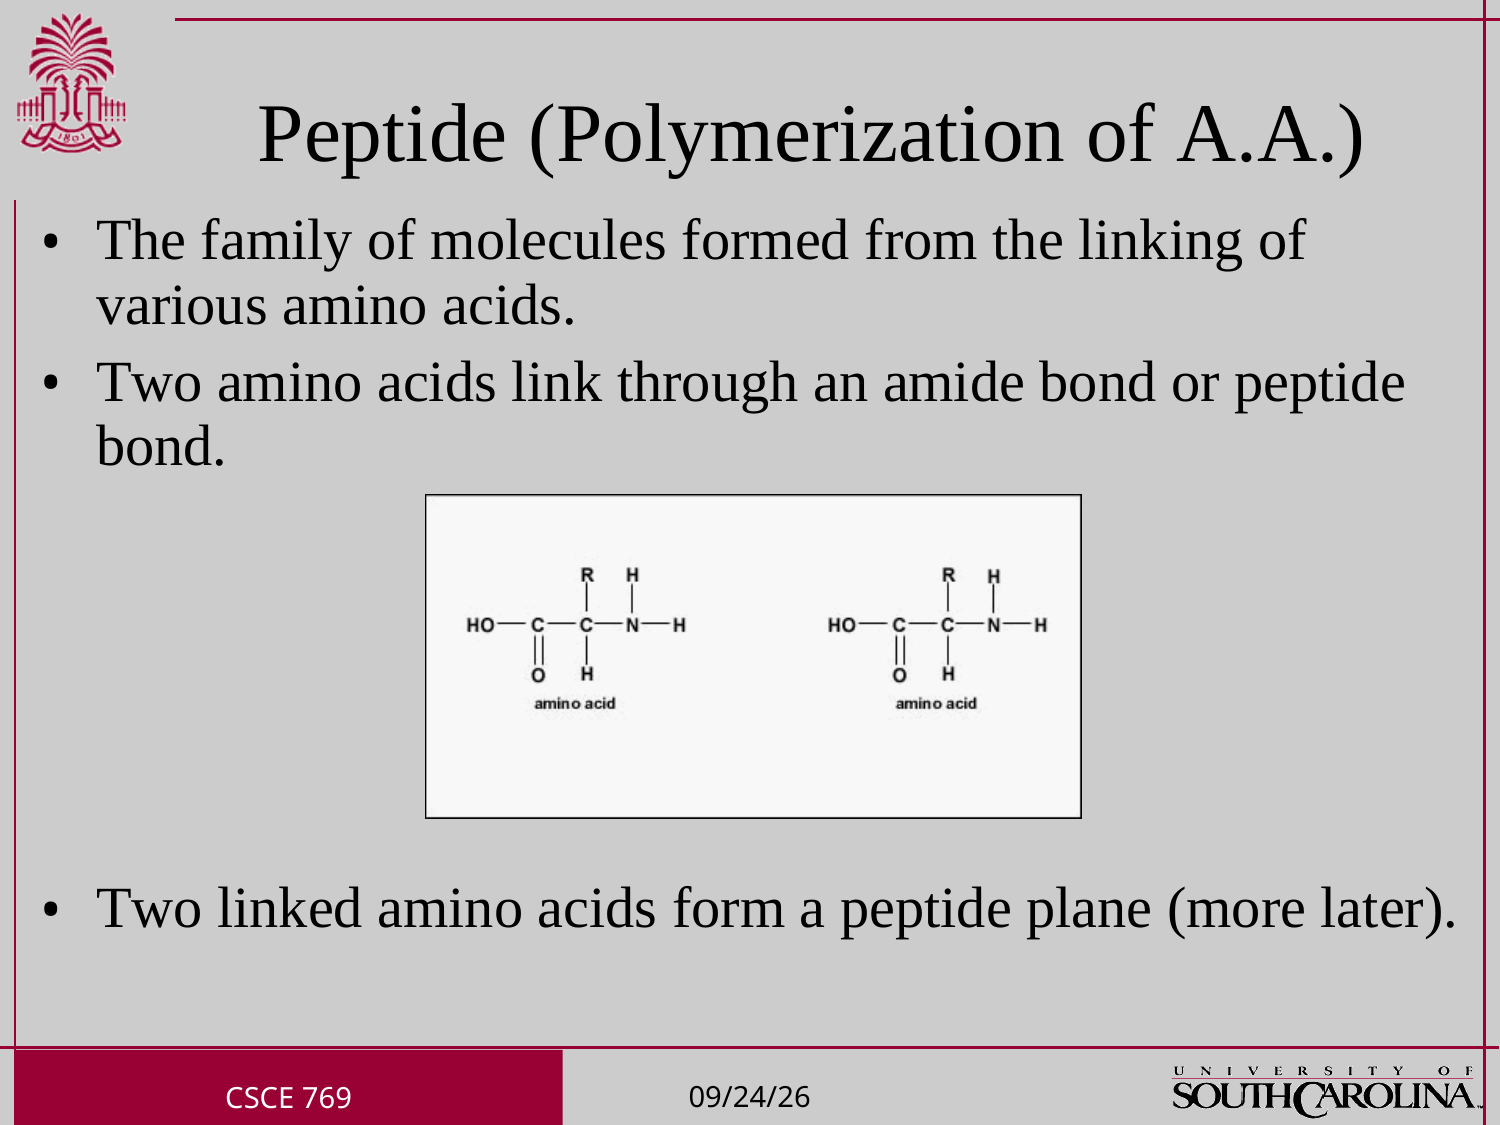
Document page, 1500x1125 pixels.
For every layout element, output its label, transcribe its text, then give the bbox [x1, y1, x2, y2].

title Peptide (Polymerization of A.A.) [174, 9, 1450, 188]
picture [12, 12, 131, 155]
list The family of molecules formed from the linking of various amino acids. Two amino acids link through an amide bond or peptide bond. Two linked amino acids form a peptide plane (more later). [24, 200, 1476, 1028]
picture [1162, 1049, 1483, 1125]
picture [425, 494, 1082, 819]
